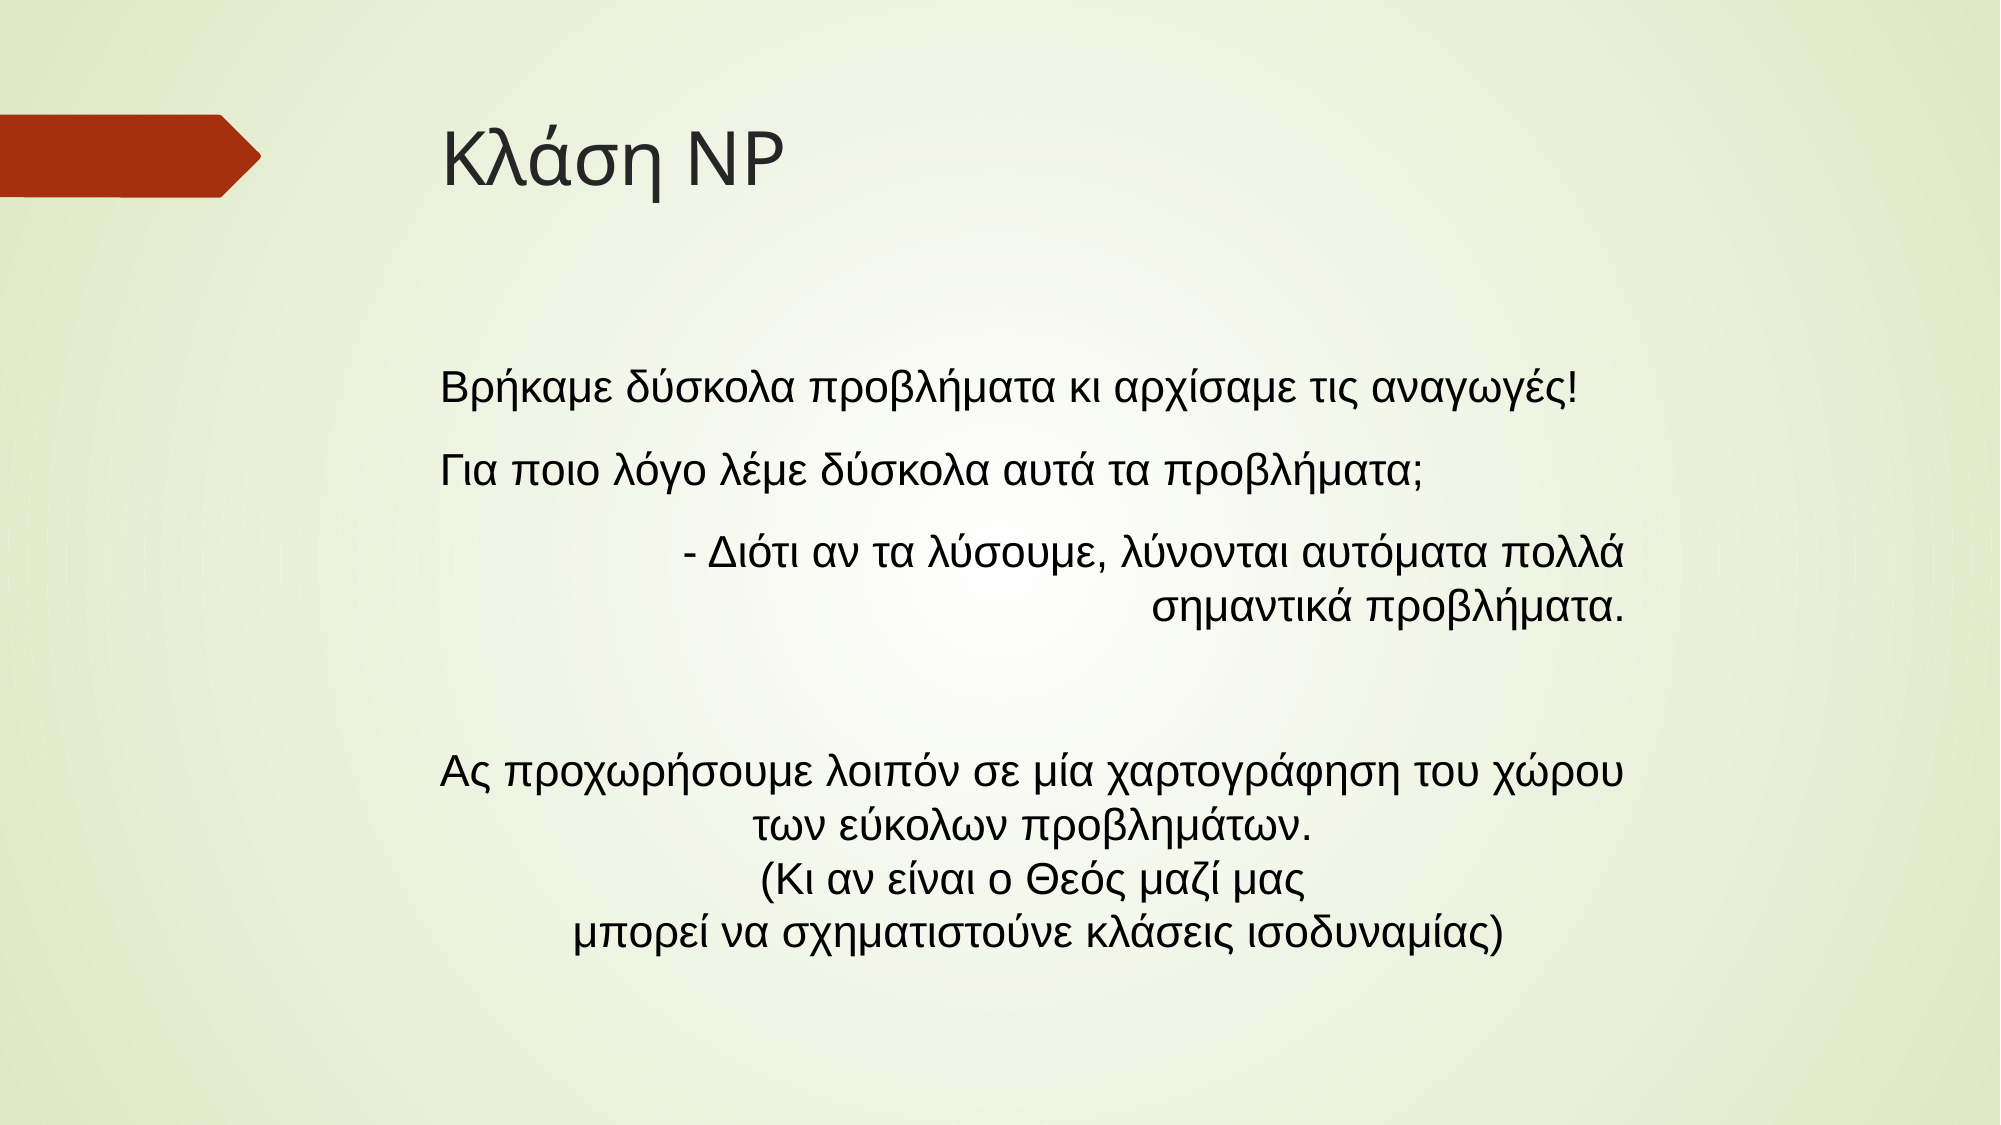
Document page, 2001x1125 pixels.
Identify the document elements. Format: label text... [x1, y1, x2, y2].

list Βρήκαμε δύσκολα προβλήματα κι αρχίσαμε τις αναγωγές! Για ποιο λόγο λέμε δύσκολα αυτά τα προβλήματα; - Διότι αν τα λύσουμε, λύνονται αυτόματα πολλά σημαντικά προβλήματα. Ας προχωρήσουμε λοιπόν σε μία χαρτογράφηση του χώρου των εύκολων προβλημάτων. (Κι αν είναι ο Θεός μαζί μας μπορεί να σχηματιστούνε κλάσεις ισοδυναμίας) [424, 350, 1689, 970]
title Κλάση NP [425, 102, 1888, 313]
